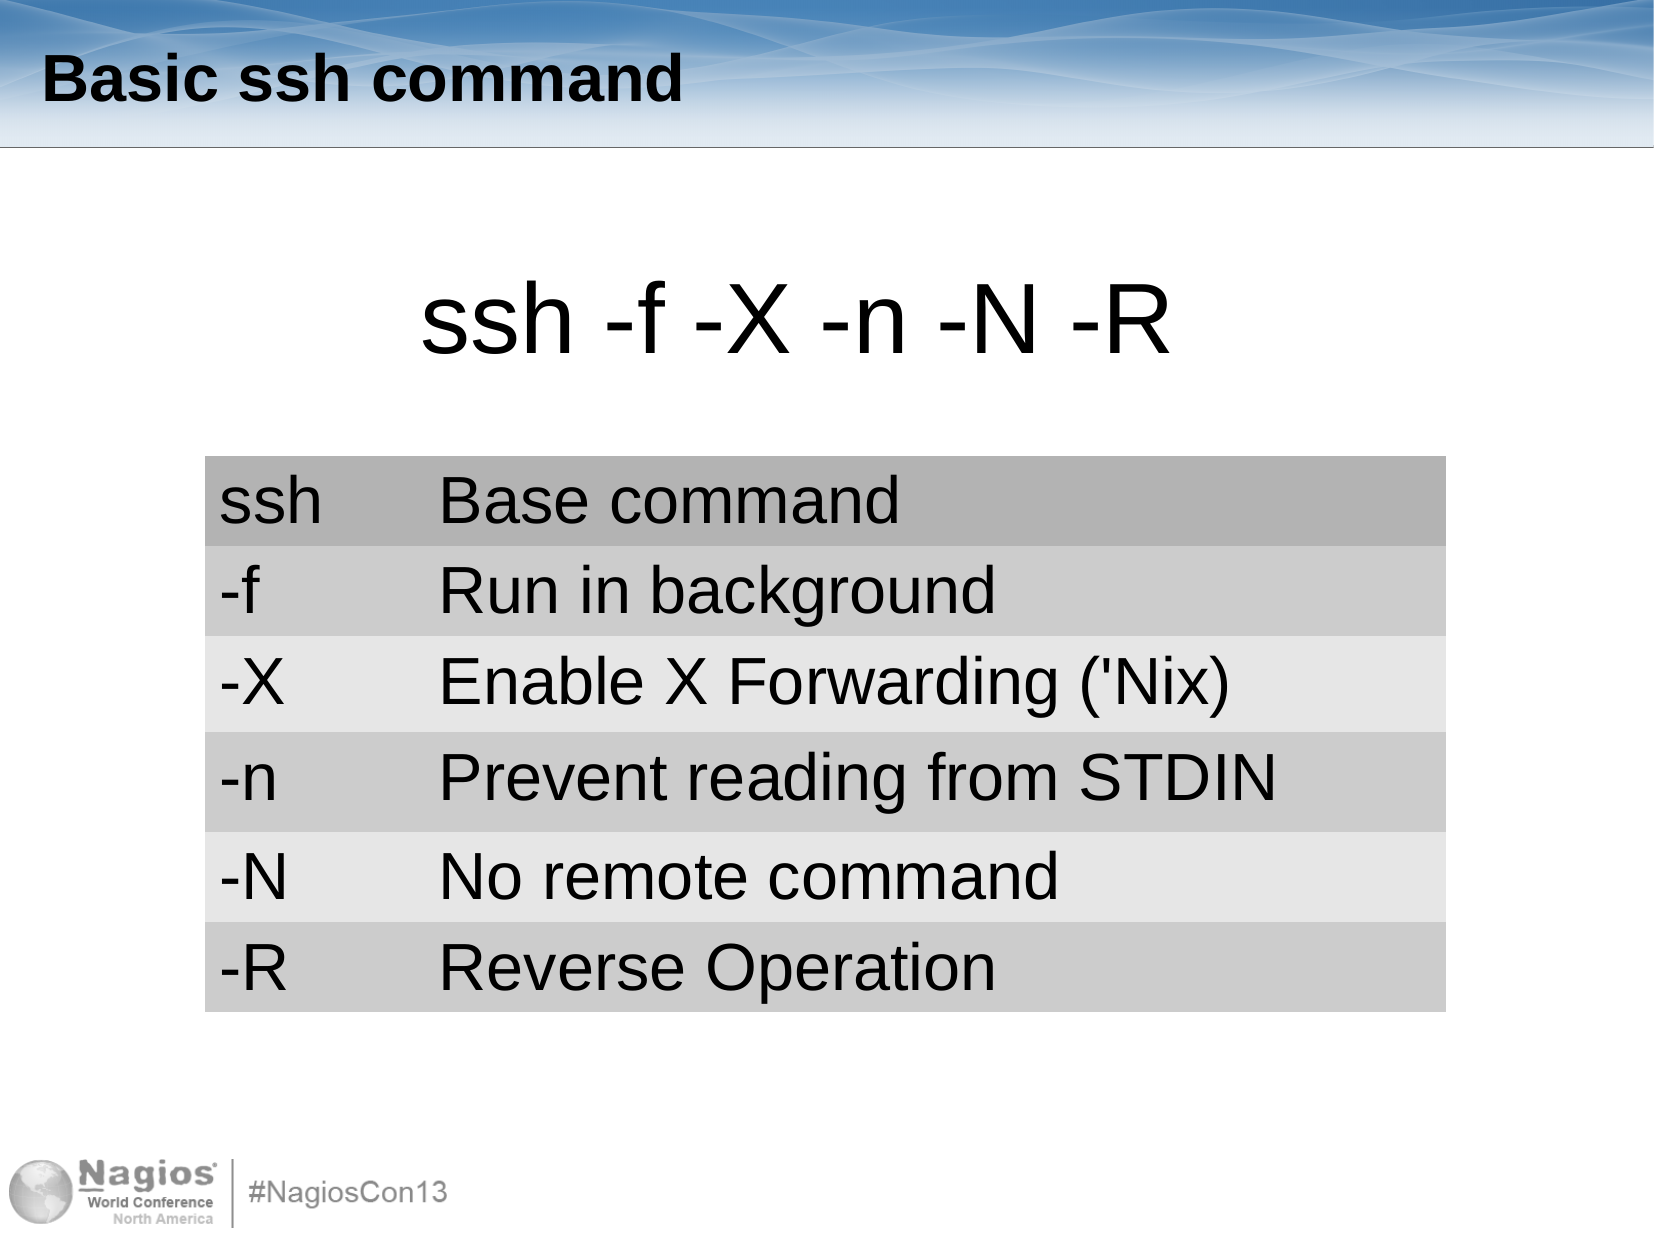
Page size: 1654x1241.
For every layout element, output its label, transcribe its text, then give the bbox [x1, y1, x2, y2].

table_cell -n [205, 732, 424, 832]
table_cell Enable X Forwarding ('Nix) [424, 636, 1446, 732]
text_box ssh -f -X -n -N -R [370, 255, 1191, 382]
table_cell No remote command [424, 832, 1446, 922]
title Basic ssh command [41, 29, 1248, 127]
table_cell Prevent reading from STDIN [424, 732, 1446, 832]
table_cell Reverse Operation [424, 922, 1446, 1012]
picture [0, 0, 1654, 147]
table_cell -R [205, 922, 424, 1012]
table_cell -X [205, 636, 424, 732]
picture [9, 1159, 453, 1228]
table_cell -N [205, 832, 424, 922]
table_cell -f [205, 546, 424, 636]
table_header ssh [205, 456, 424, 546]
table_header Base command [424, 456, 1446, 546]
table_cell Run in background [424, 546, 1446, 636]
